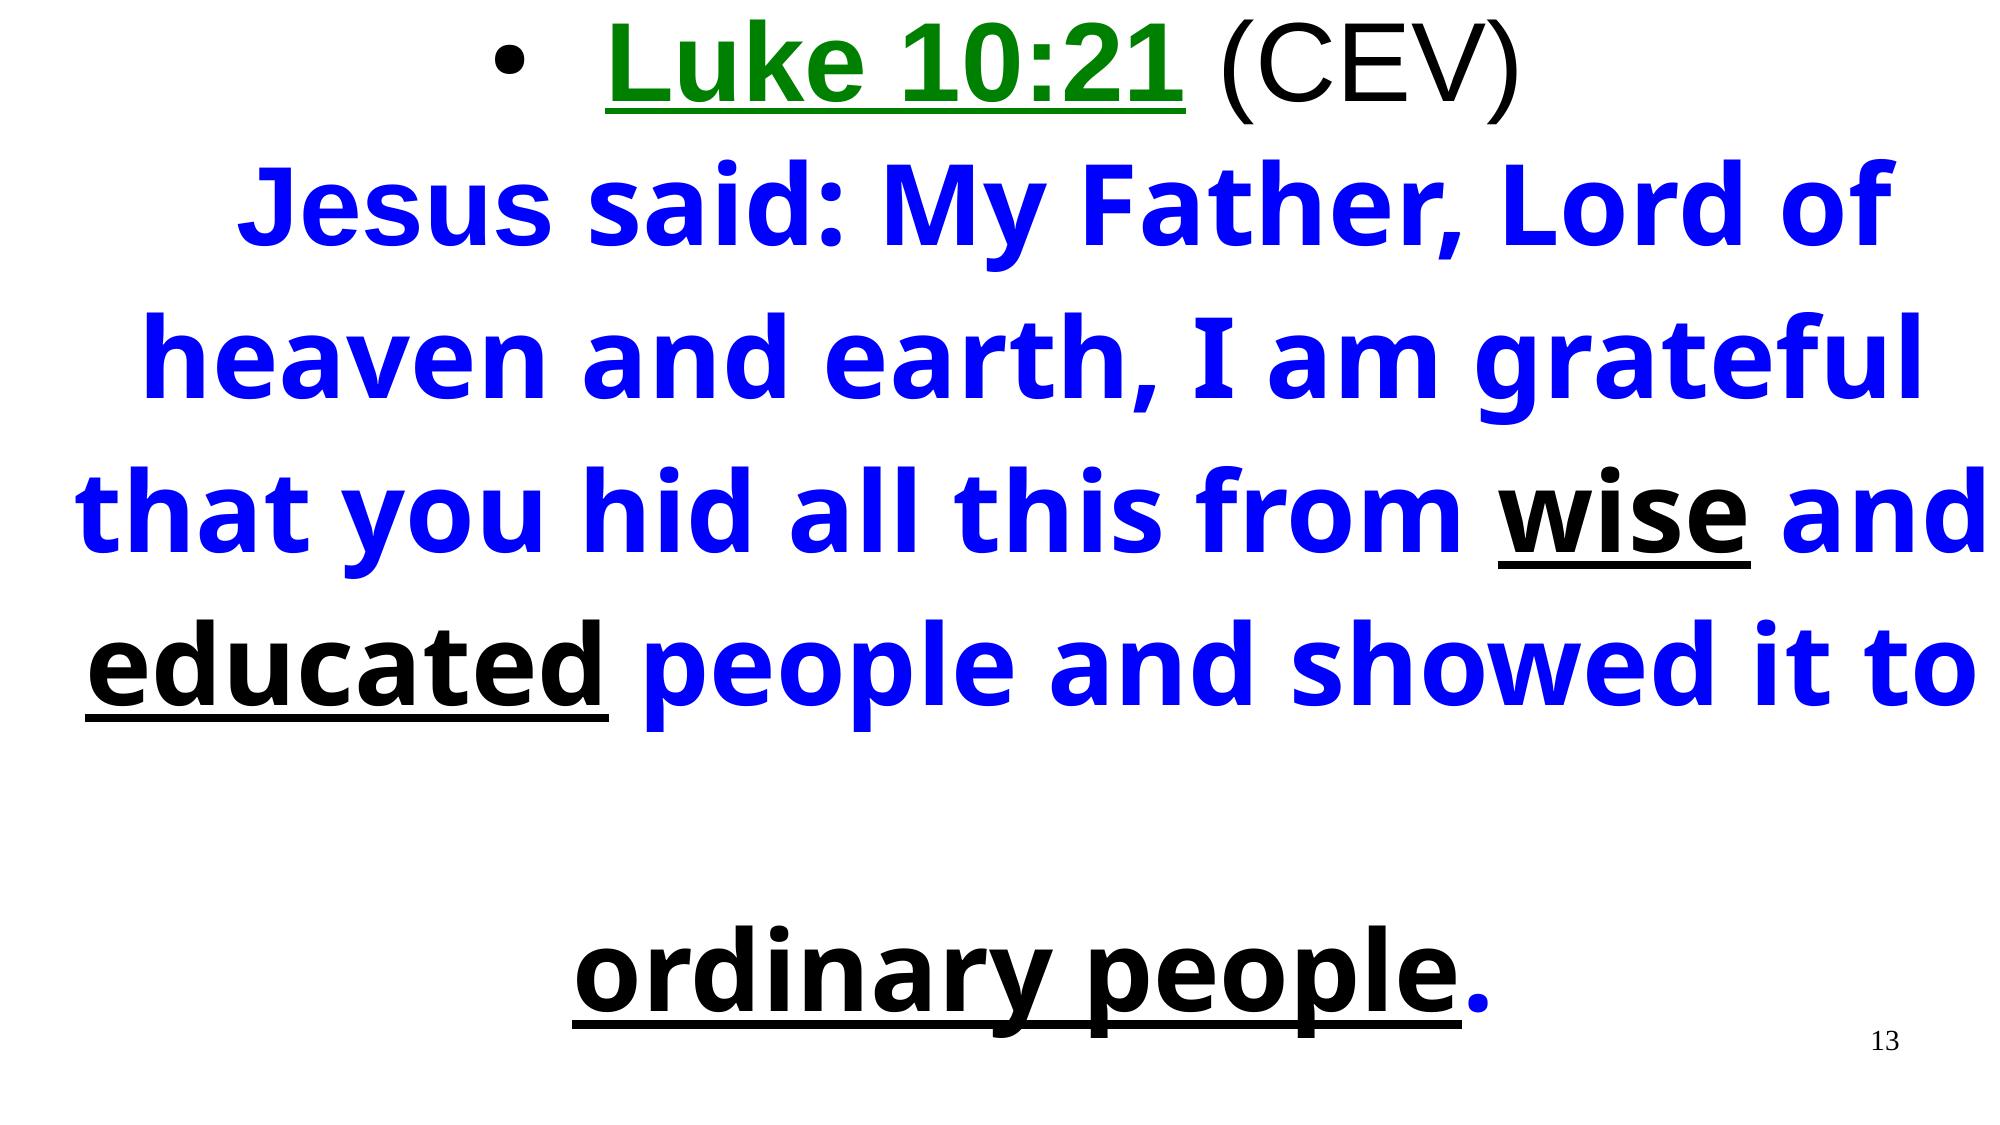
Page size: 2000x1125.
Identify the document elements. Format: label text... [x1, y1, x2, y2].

list Luke 10:21 (CEV) Jesus said: My Father, Lord of heaven and earth, I am grateful that you hid all this from wise and educated people and showed it to ordinary people. [0, 0, 1996, 1123]
